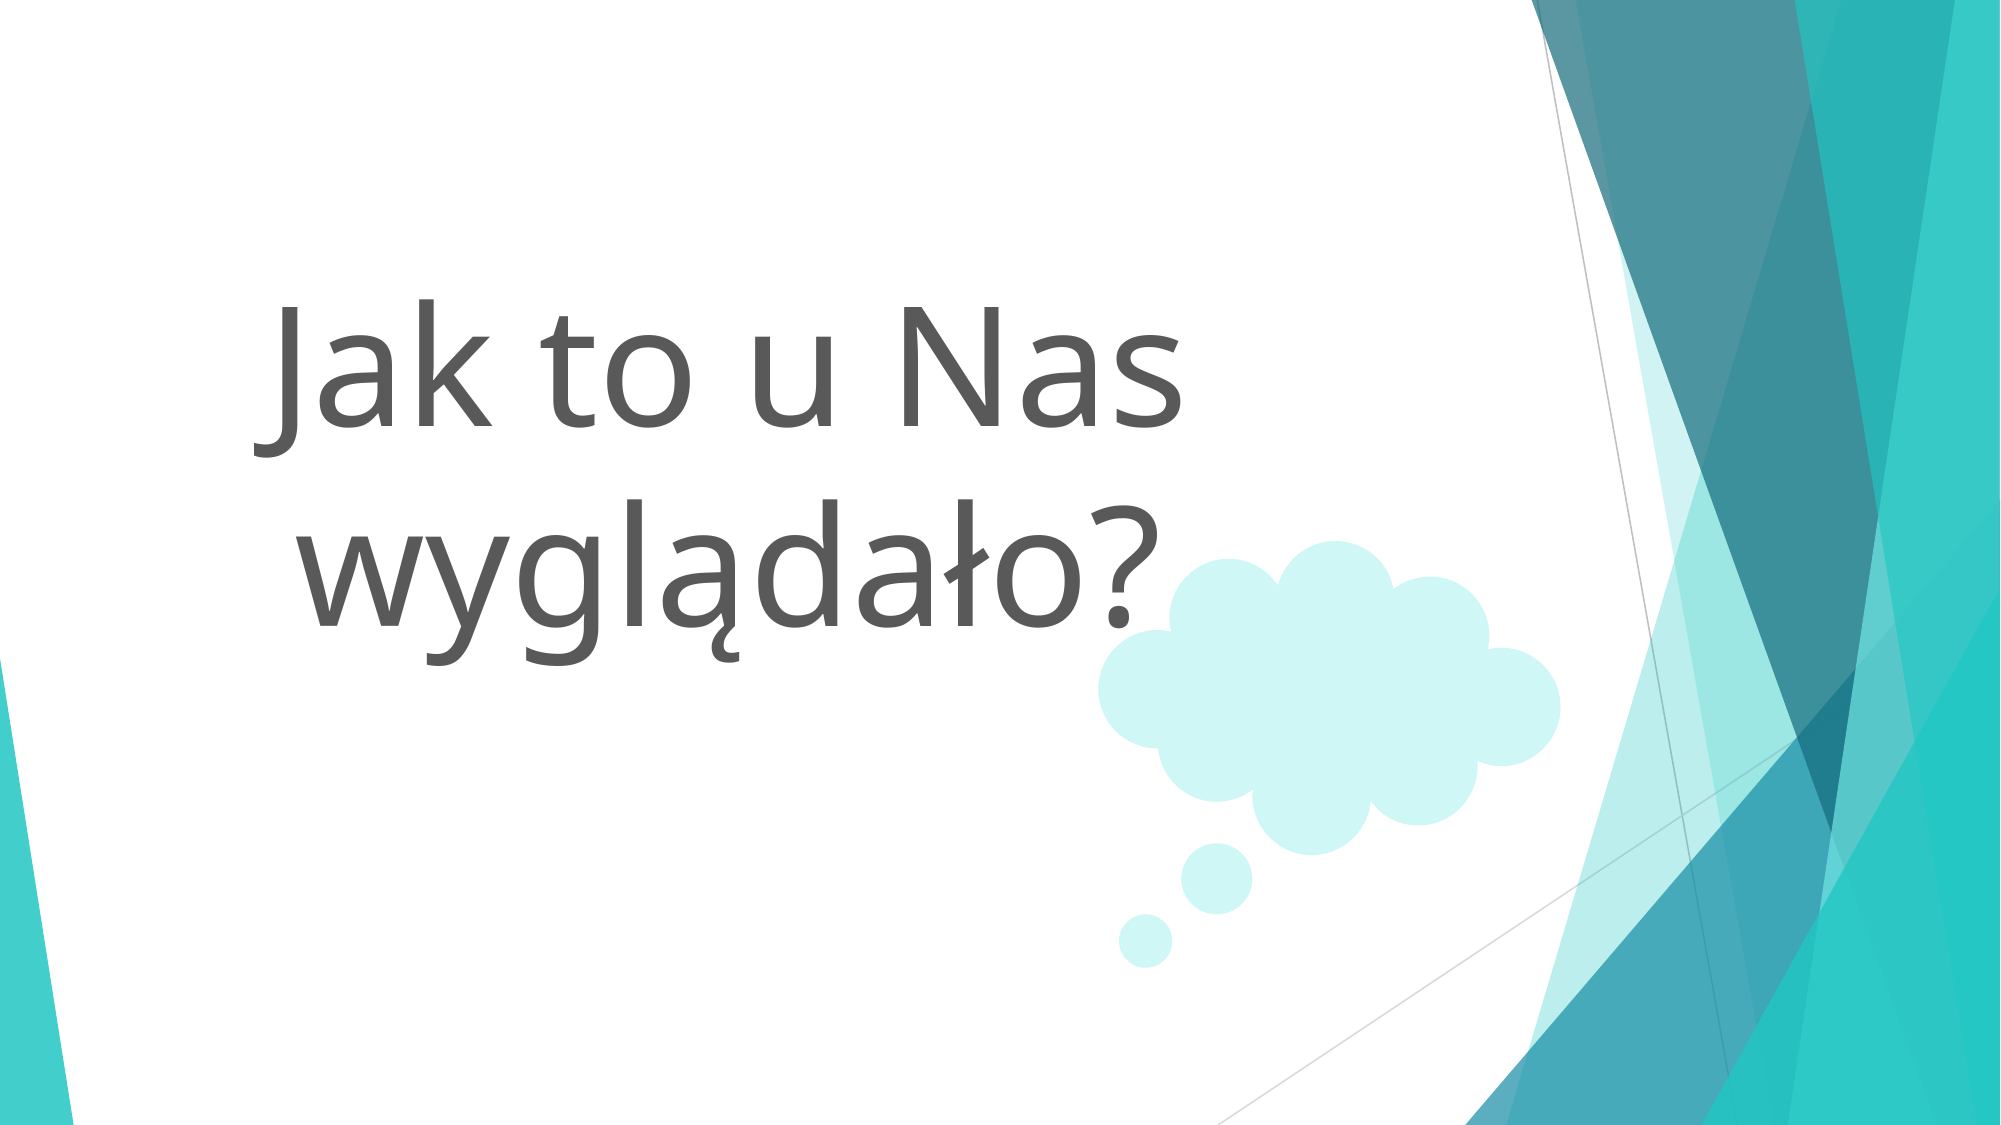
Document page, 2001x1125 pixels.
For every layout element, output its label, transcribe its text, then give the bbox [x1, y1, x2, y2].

picture [1041, 466, 1617, 1042]
title Jak to u Nas wyglądało? [111, 251, 1346, 1012]
